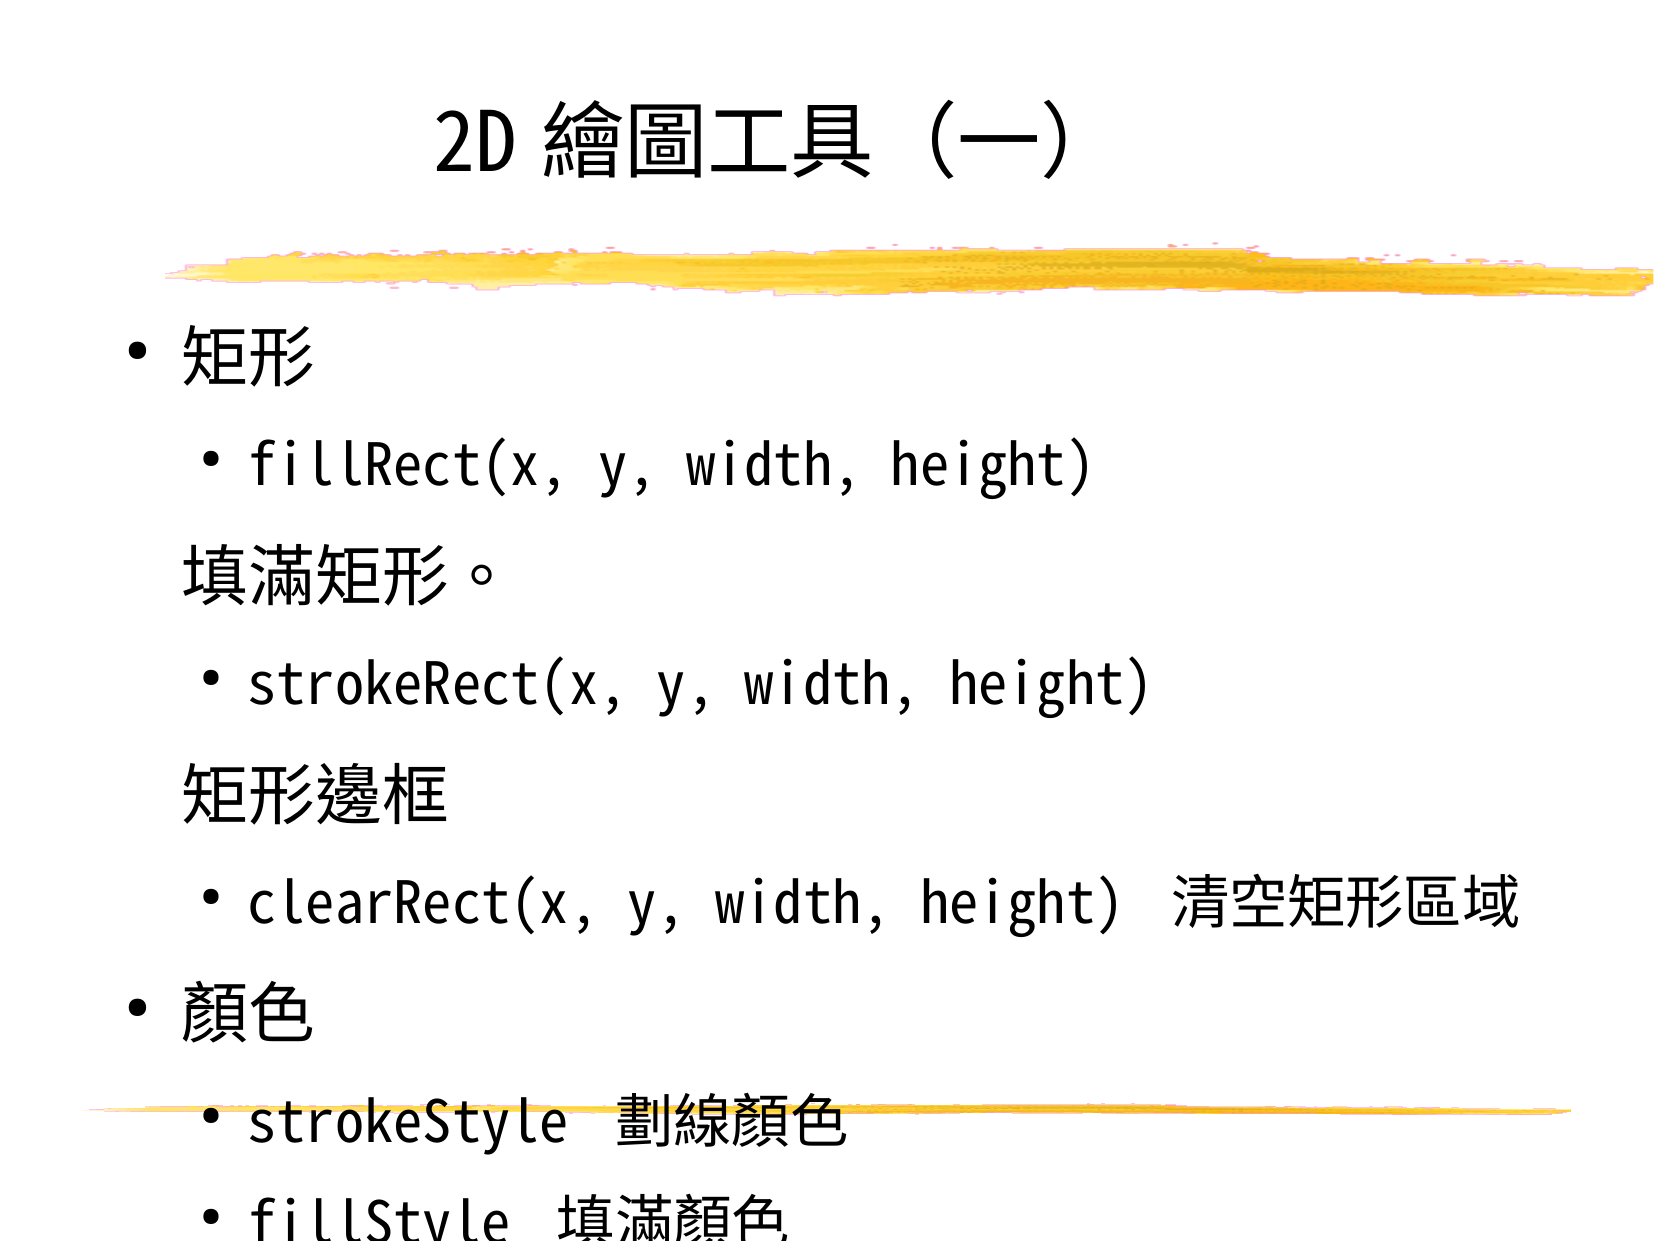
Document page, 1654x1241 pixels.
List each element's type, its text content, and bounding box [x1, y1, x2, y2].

picture [82, 1102, 125, 1117]
picture [165, 237, 1654, 308]
list 矩形 fillRect(x, y, width, height) 填滿矩形。 strokeRect(x, y, width, height) 矩形邊框 clearRect(x, y, width, height) 清空矩形區域 顏色 strokeStyle 劃線顏色 fillStyle 填滿顏色 [125, 298, 1532, 1160]
picture [1532, 1102, 1571, 1117]
title 2D繪圖工具（一） [76, 28, 1482, 235]
